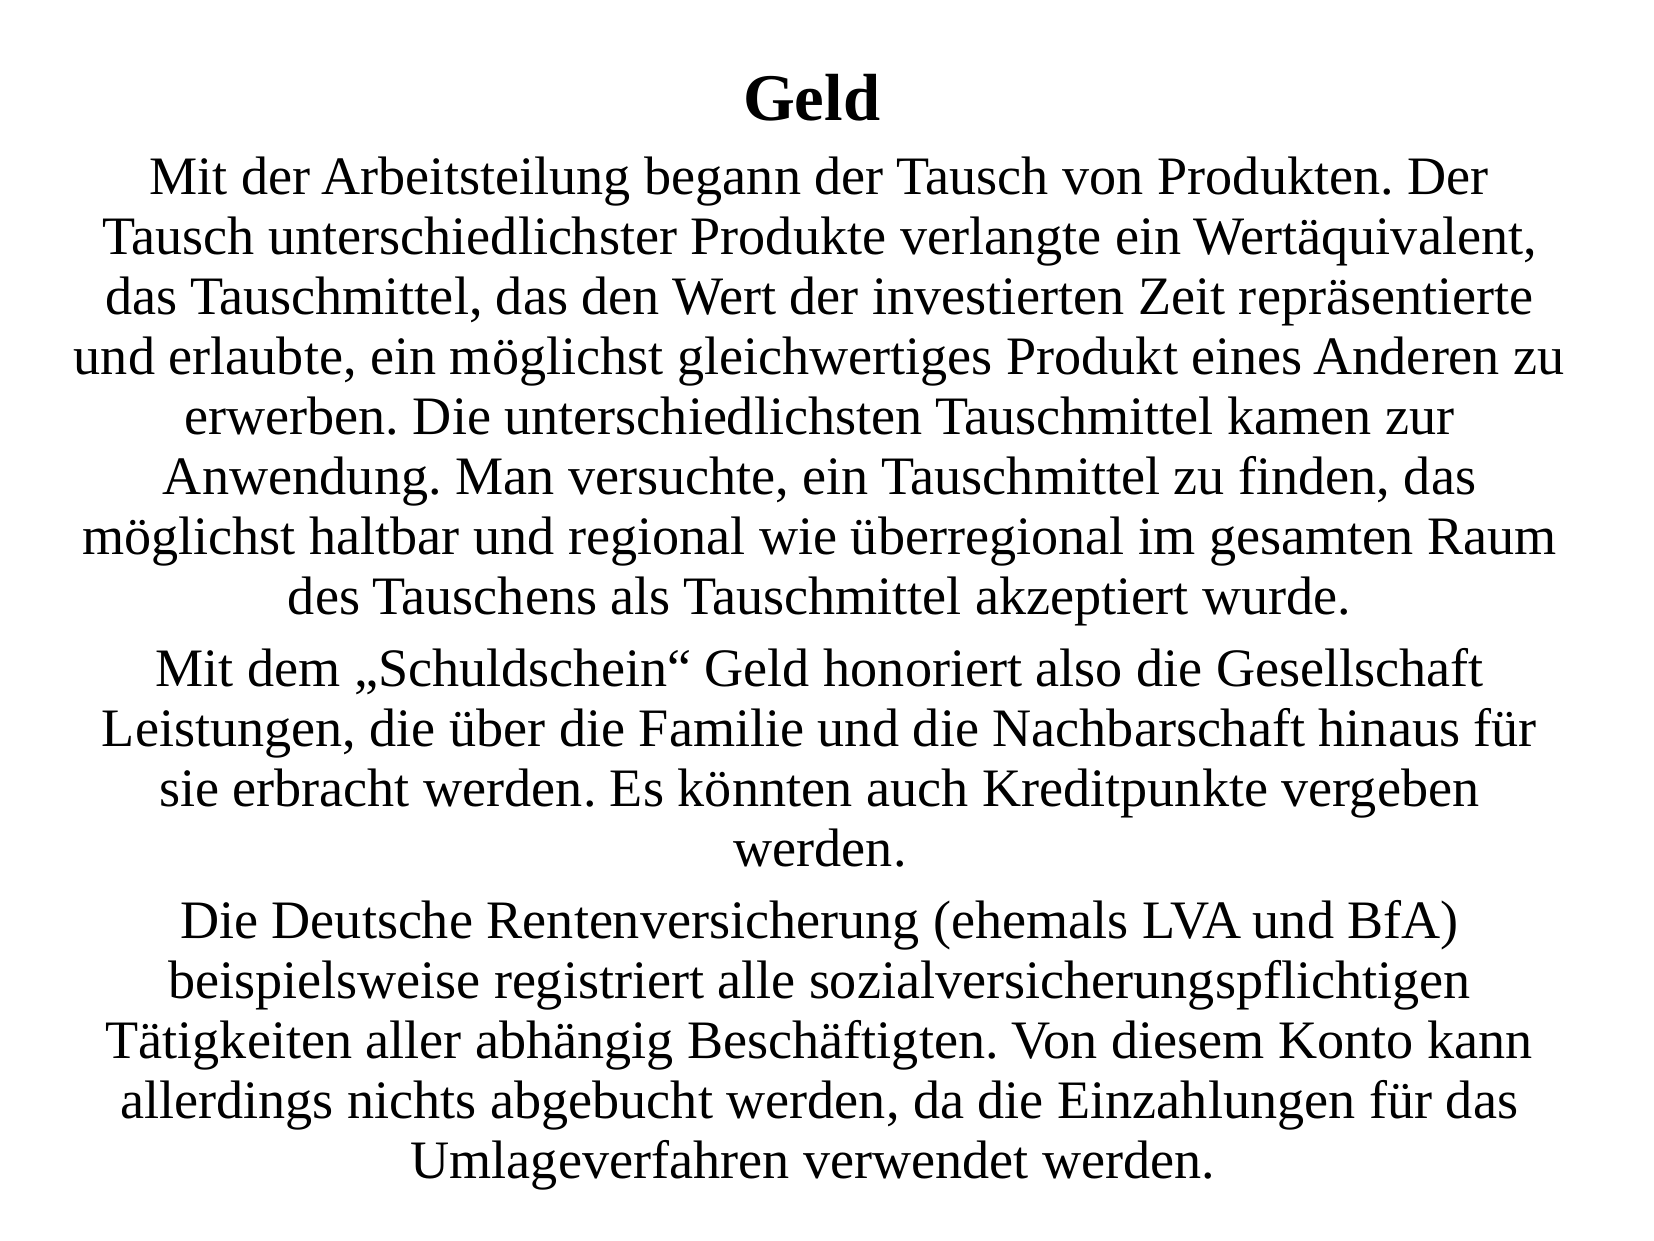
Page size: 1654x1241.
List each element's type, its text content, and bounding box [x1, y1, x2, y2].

text_box Geld Mit der Arbeitsteilung begann der Tausch von Produkten. Der Tausch unterschiedlichster Produkte verlangte ein Wertäquivalent, das Tauschmittel, das den Wert der investierten Zeit repräsentierte und erlaubte, ein möglichst gleichwertiges Produkt eines Anderen zu erwerben. Die unterschiedlichsten Tauschmittel kamen zur Anwendung. Man versuchte, ein Tauschmittel zu finden, das möglichst haltbar und regional wie überregional im gesamten Raum des Tauschens als Tauschmittel akzeptiert wurde. Mit dem „Schuldschein“ Geld honoriert also die Gesellschaft Leistungen, die über die Familie und die Nachbarschaft hinaus für sie erbracht werden. Es könnten auch Kreditpunkte vergeben werden. Die Deutsche Rentenversicherung (ehemals LVA und BfA) beispielsweise registriert alle sozialversicherungspflichtigen Tätigkeiten aller abhängig Beschäftigten. Von diesem Konto kann allerdings nichts abgebucht werden, da die Einzahlungen für das Umlageverfahren verwendet werden. [59, 53, 1595, 1198]
